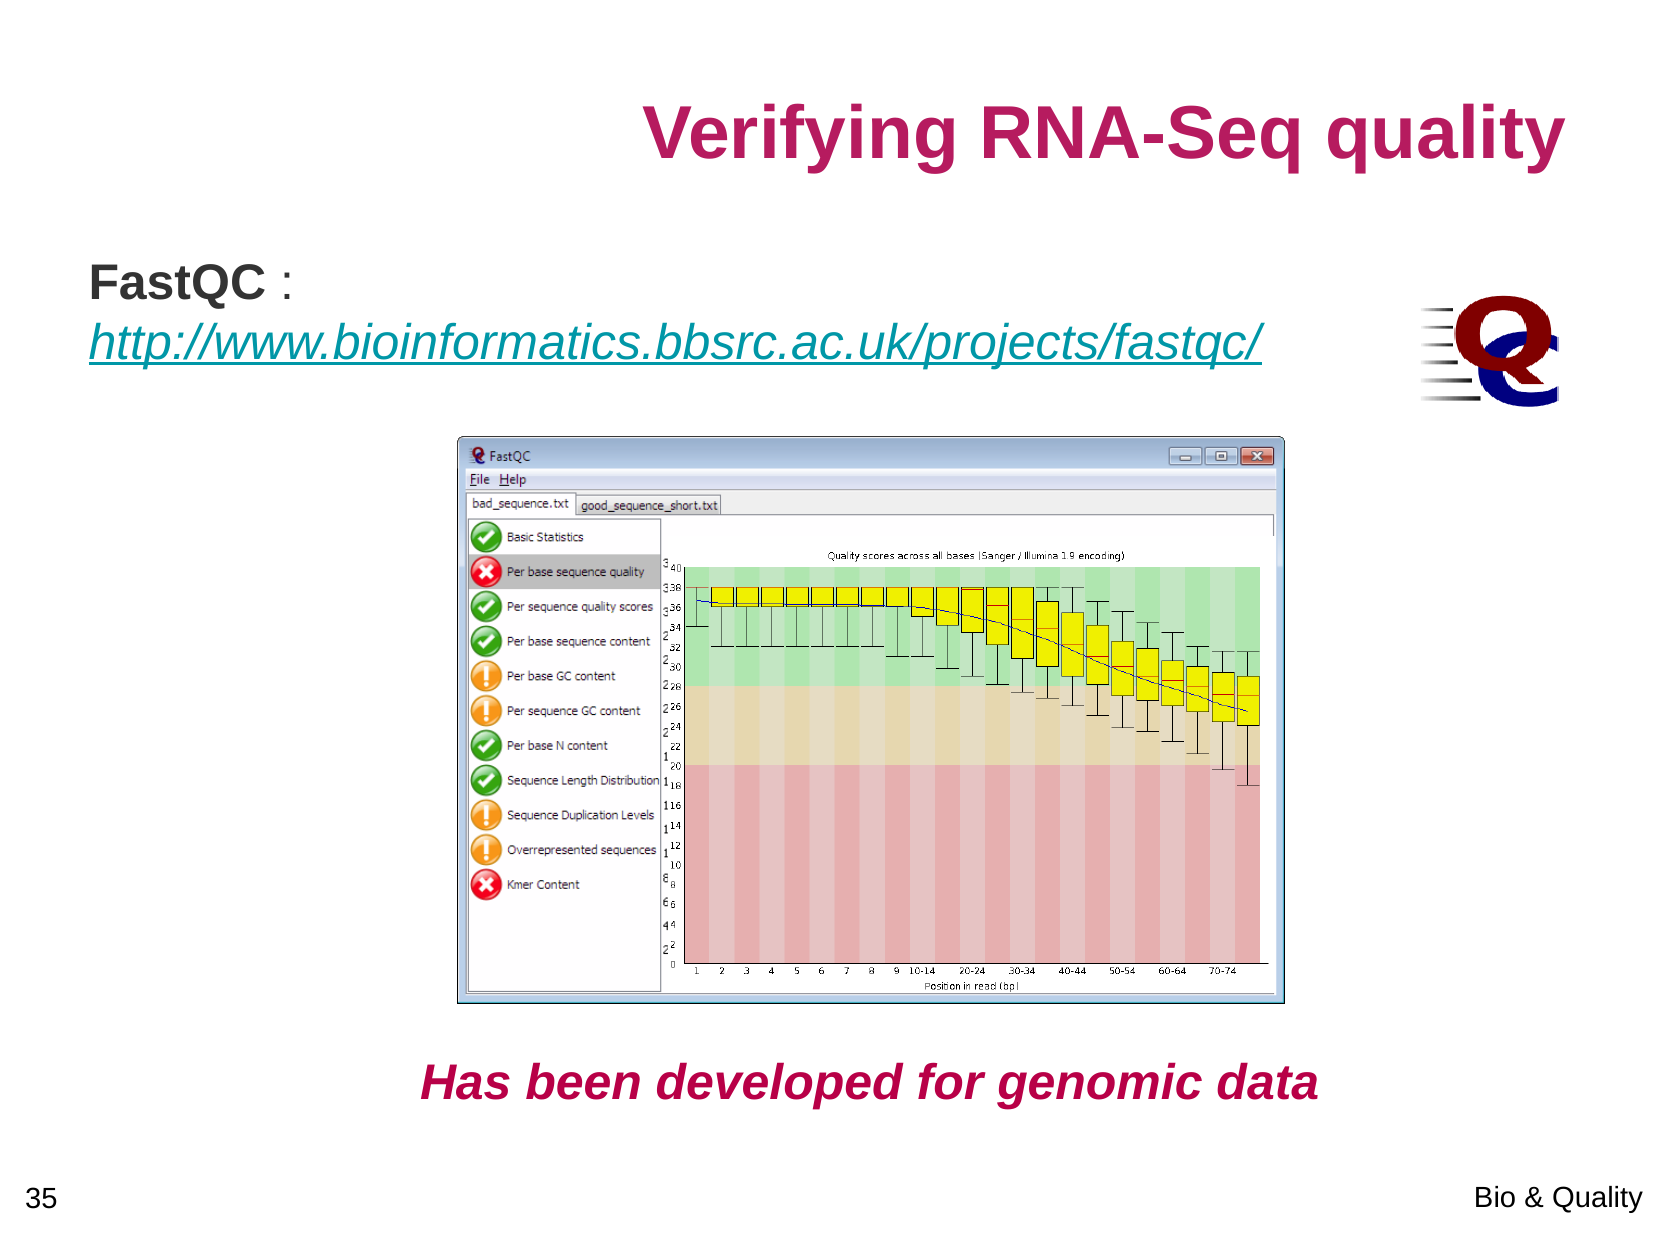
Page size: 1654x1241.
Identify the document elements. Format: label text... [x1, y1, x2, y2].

text_box FastQC : http://www.bioinformatics.bbsrc.ac.uk/projects/fastqc/ Has been developed for genomic data [88, 236, 1577, 1241]
text_box Verifying RNA-Seq quality [82, 49, 1567, 207]
picture [457, 436, 1285, 1004]
